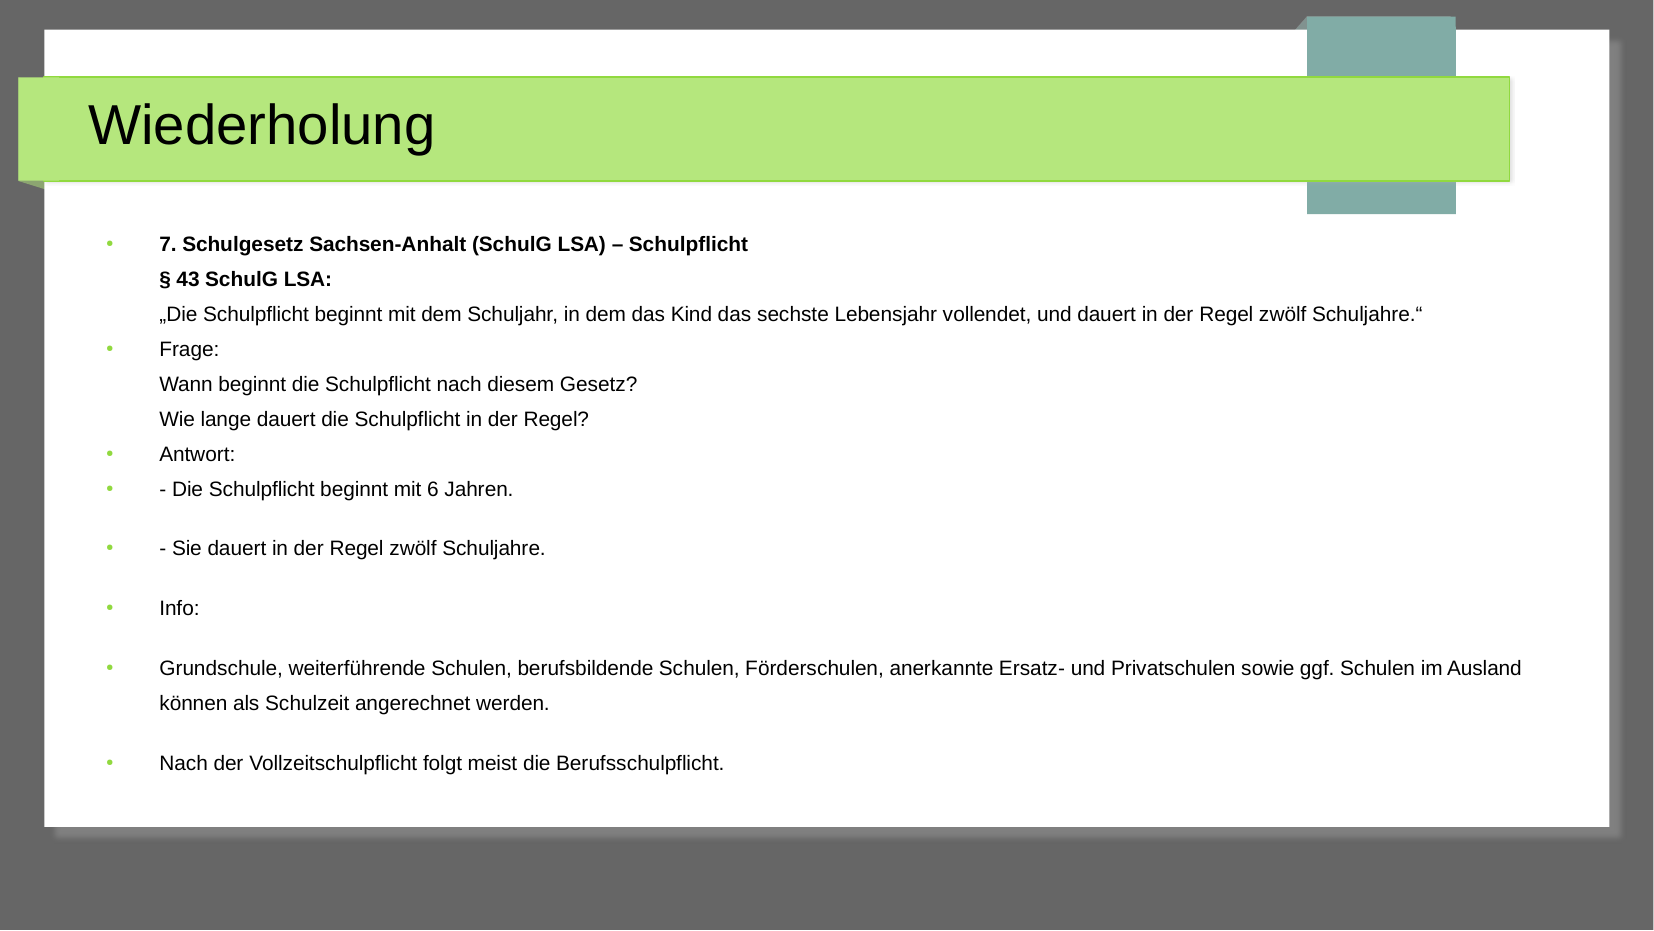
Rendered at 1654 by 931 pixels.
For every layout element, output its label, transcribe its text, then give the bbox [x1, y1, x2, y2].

title Wiederholung [88, 73, 1506, 178]
list 7. Schulgesetz Sachsen-Anhalt (SchulG LSA) – Schulpflicht § 43 SchulG LSA: „Die Schulpflicht beginnt mit dem Schuljahr, in dem das Kind das sechste Lebensjahr vollendet, und dauert in der Regel zwölf Schuljahre.“ Frage: Wann beginnt die Schulpflicht nach diesem Gesetz? Wie lange dauert die Schulpflicht in der Regel? Antwort: - Die Schulpflicht beginnt mit 6 Jahren. - Sie dauert in der Regel zwölf Schuljahre. Info: Grundschule, weiterführende Schulen, berufsbildende Schulen, Förderschulen, anerkannte Ersatz- und Privatschulen sowie ggf. Schulen im Ausland können als Schulzeit angerechnet werden. Nach der Vollzeitschulpflicht folgt meist die Berufsschulpflicht. [88, 221, 1565, 813]
